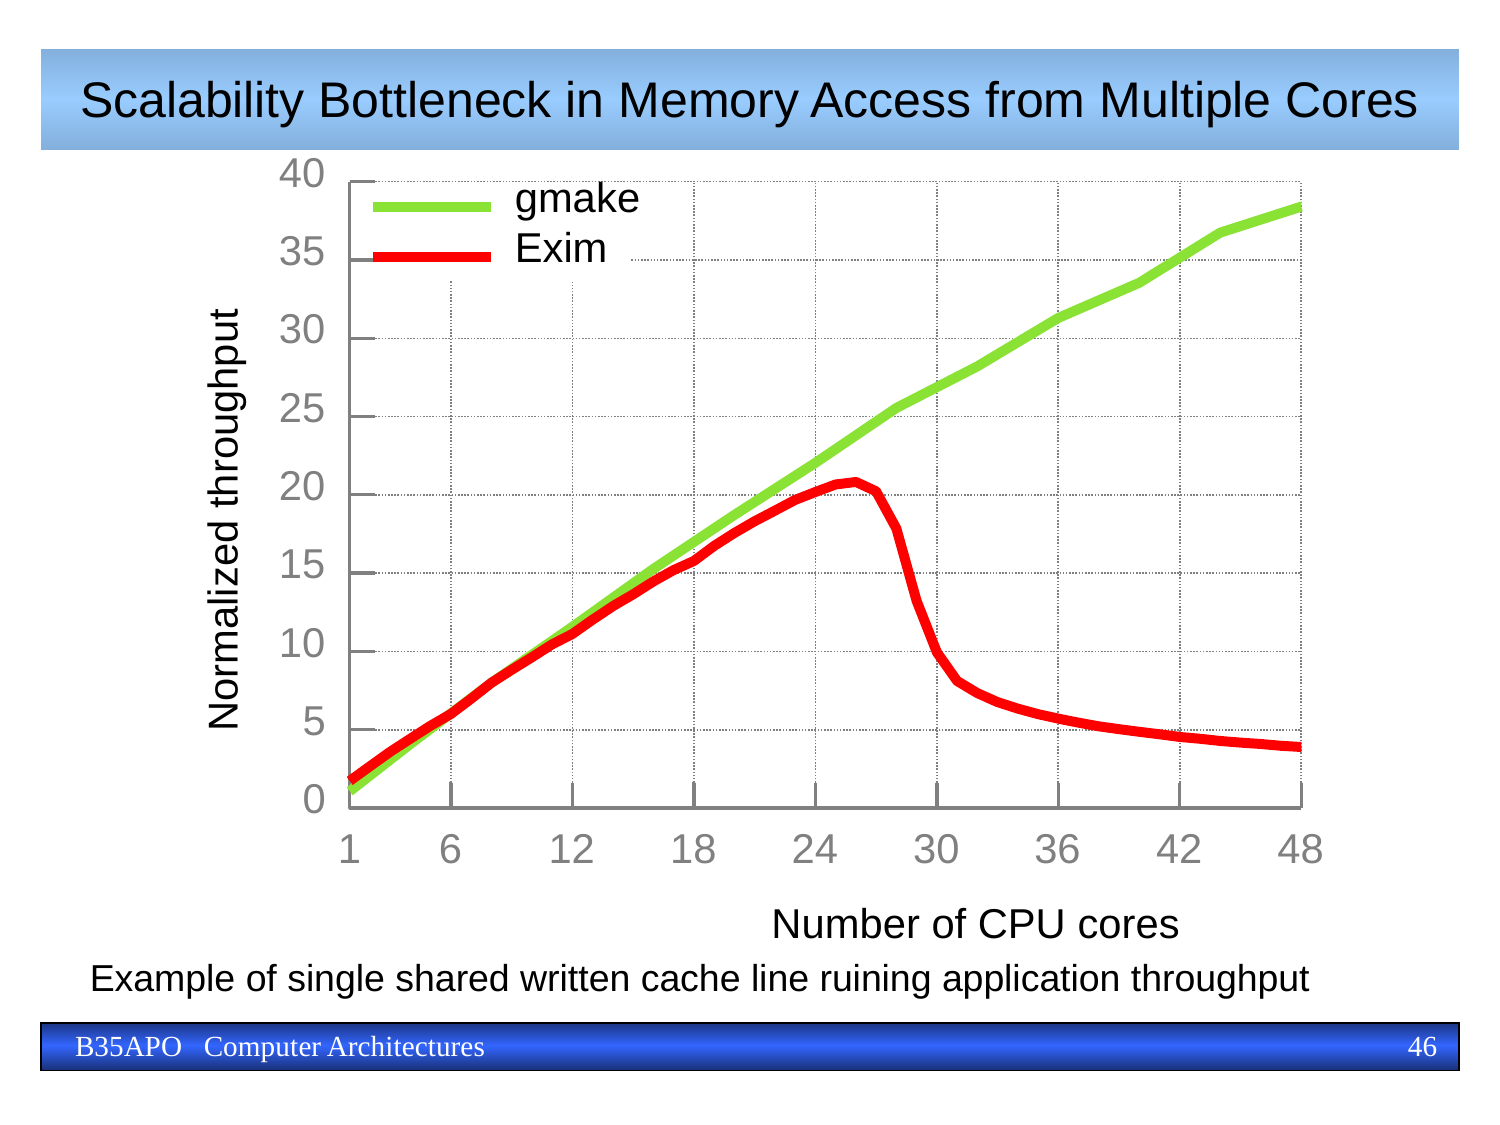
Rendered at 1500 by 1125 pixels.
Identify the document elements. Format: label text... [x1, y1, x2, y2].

text_box 15 [278, 541, 326, 588]
text_box 36 [1034, 826, 1082, 873]
text_box 10 [278, 619, 326, 667]
text_box 25 [278, 384, 326, 432]
text_box 48 [1277, 826, 1325, 873]
text_box 35 [278, 227, 326, 275]
text_box 42 [1156, 826, 1203, 873]
text_box 6 [439, 826, 463, 873]
text_box 30 [913, 826, 960, 873]
text_box 20 [278, 462, 326, 510]
text_box gmake [514, 174, 641, 222]
text_box 1 [337, 826, 362, 873]
text_box 5 [302, 697, 327, 745]
text_box Example of single shared written cache line ruining application throughput [75, 949, 1400, 1013]
title Scalability Bottleneck in Memory Access from Multiple Cores [41, 49, 1459, 150]
text_box 40 [278, 149, 326, 197]
text_box 24 [791, 826, 839, 873]
text_box 12 [548, 826, 596, 873]
text_box Normalized throughput [199, 222, 247, 732]
text_box 0 [302, 776, 327, 823]
text_box 18 [670, 826, 717, 873]
text_box 30 [278, 306, 326, 353]
text_box Number of CPU cores [771, 901, 1181, 948]
text_box Exim [514, 224, 608, 272]
